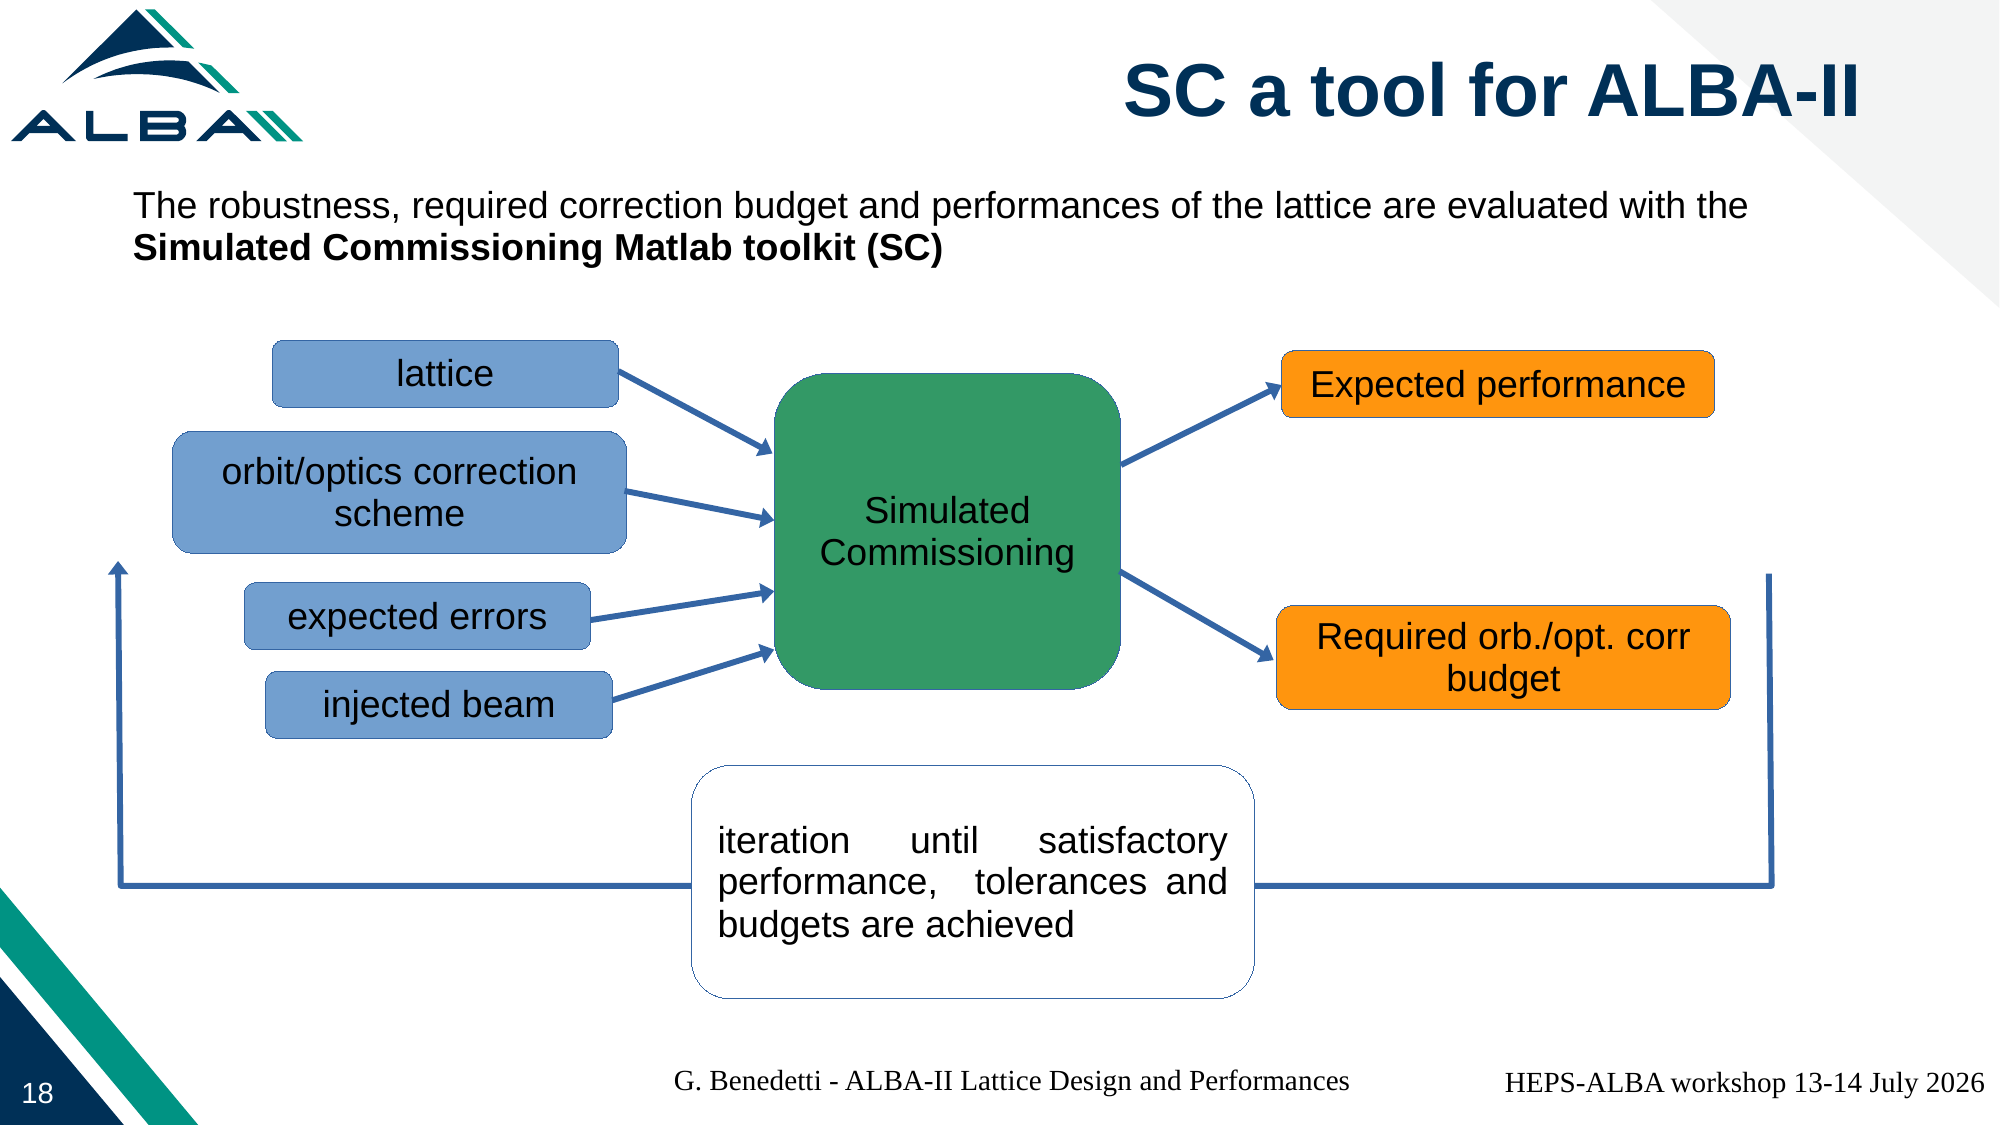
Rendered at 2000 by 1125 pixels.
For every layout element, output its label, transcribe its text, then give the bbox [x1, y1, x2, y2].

text_box orbit/optics correction scheme [172, 431, 627, 554]
text_box expected errors [244, 582, 591, 650]
text_box The robustness, required correction budget and performances of the lattice are evaluated with the Simulated Commissioning Matlab toolkit (SC) [118, 177, 1890, 276]
text_box iteration until satisfactory performance, tolerances and budgets are achieved [691, 765, 1255, 999]
text_box injected beam [265, 671, 613, 739]
text_box Simulated Commissioning [774, 373, 1121, 690]
text_box Required orb./opt. corr budget [1276, 605, 1731, 710]
text_box Expected performance [1281, 350, 1715, 418]
text_box lattice [272, 340, 619, 408]
title SC a tool for ALBA-II [410, 33, 1862, 148]
